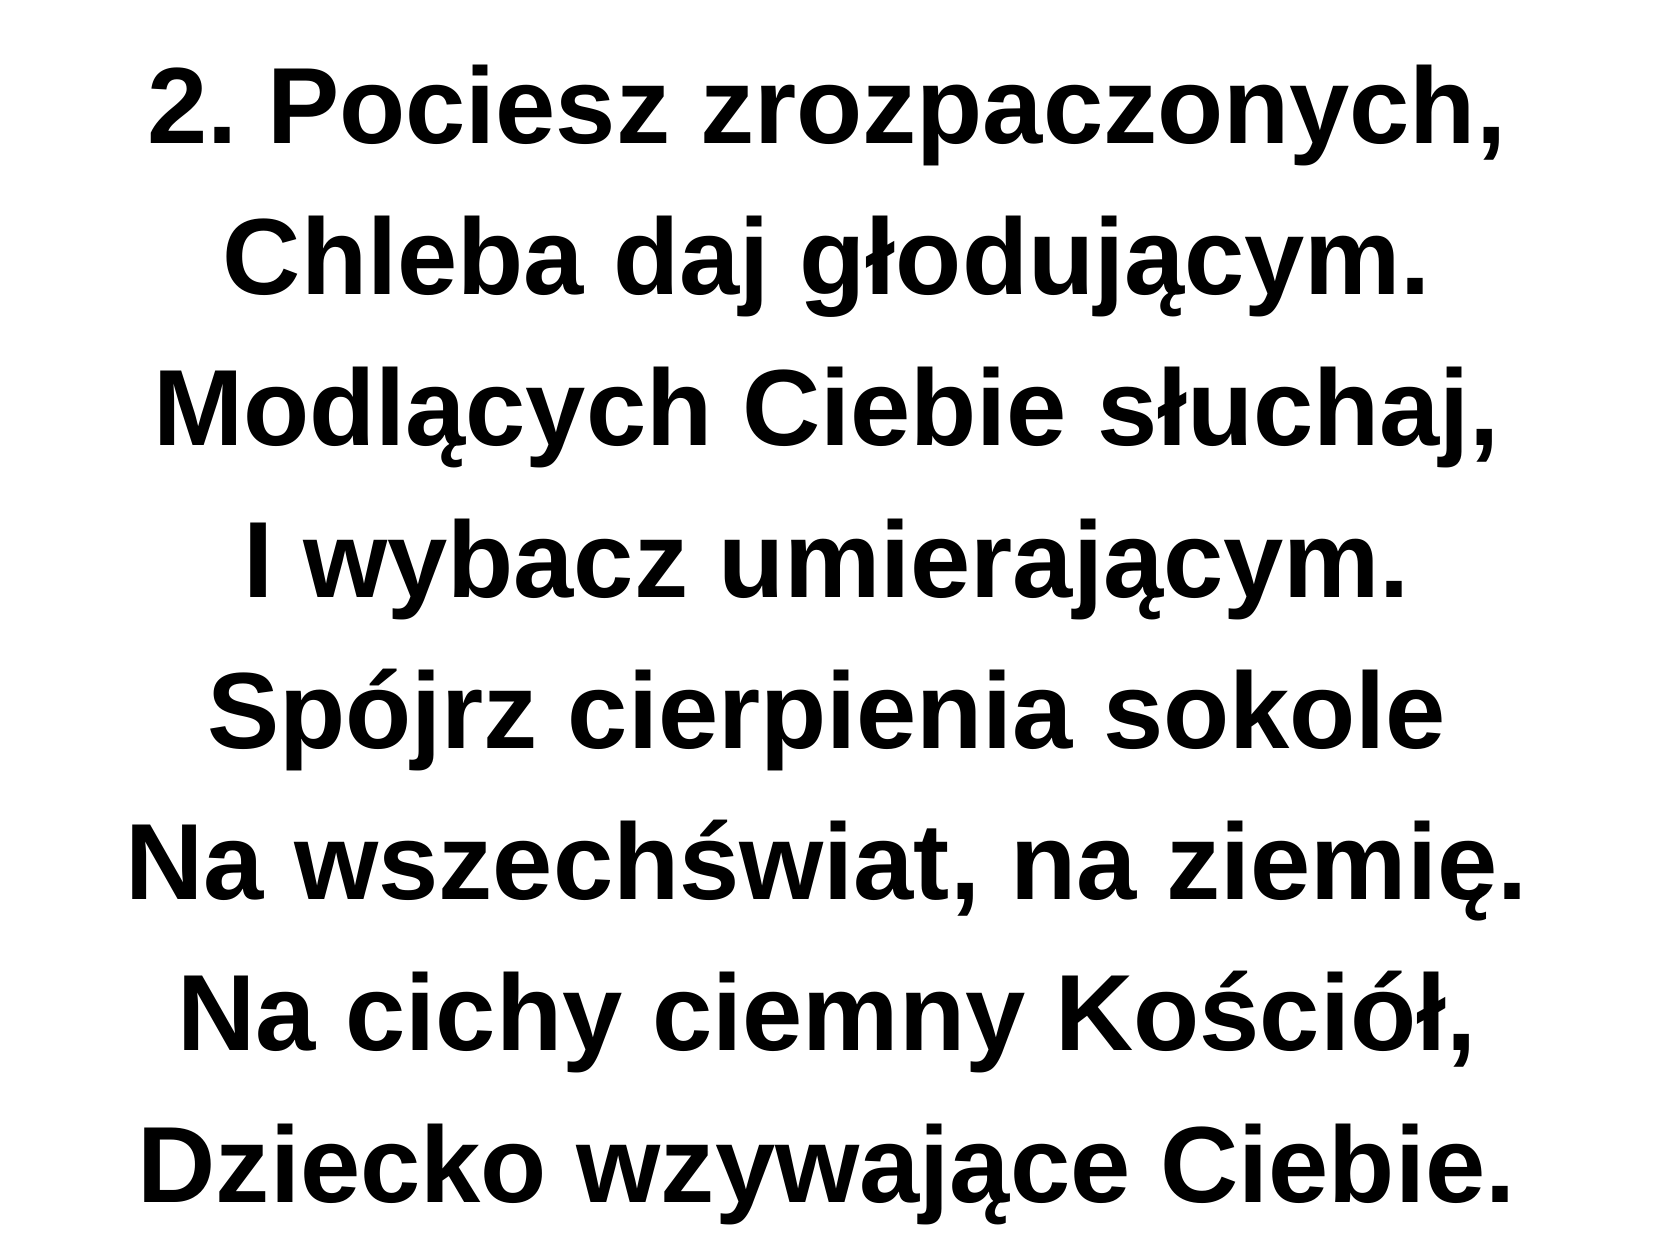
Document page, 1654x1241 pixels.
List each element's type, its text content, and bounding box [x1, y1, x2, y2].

subtitle 2. Pociesz zrozpaczonych, Chleba daj głodującym. Modlących Ciebie słuchaj, I wybacz umierającym. Spójrz cierpienia sokole Na wszechświat, na ziemię. Na cichy ciemny Kościół, Dziecko wzywające Ciebie. [0, 0, 1654, 1241]
